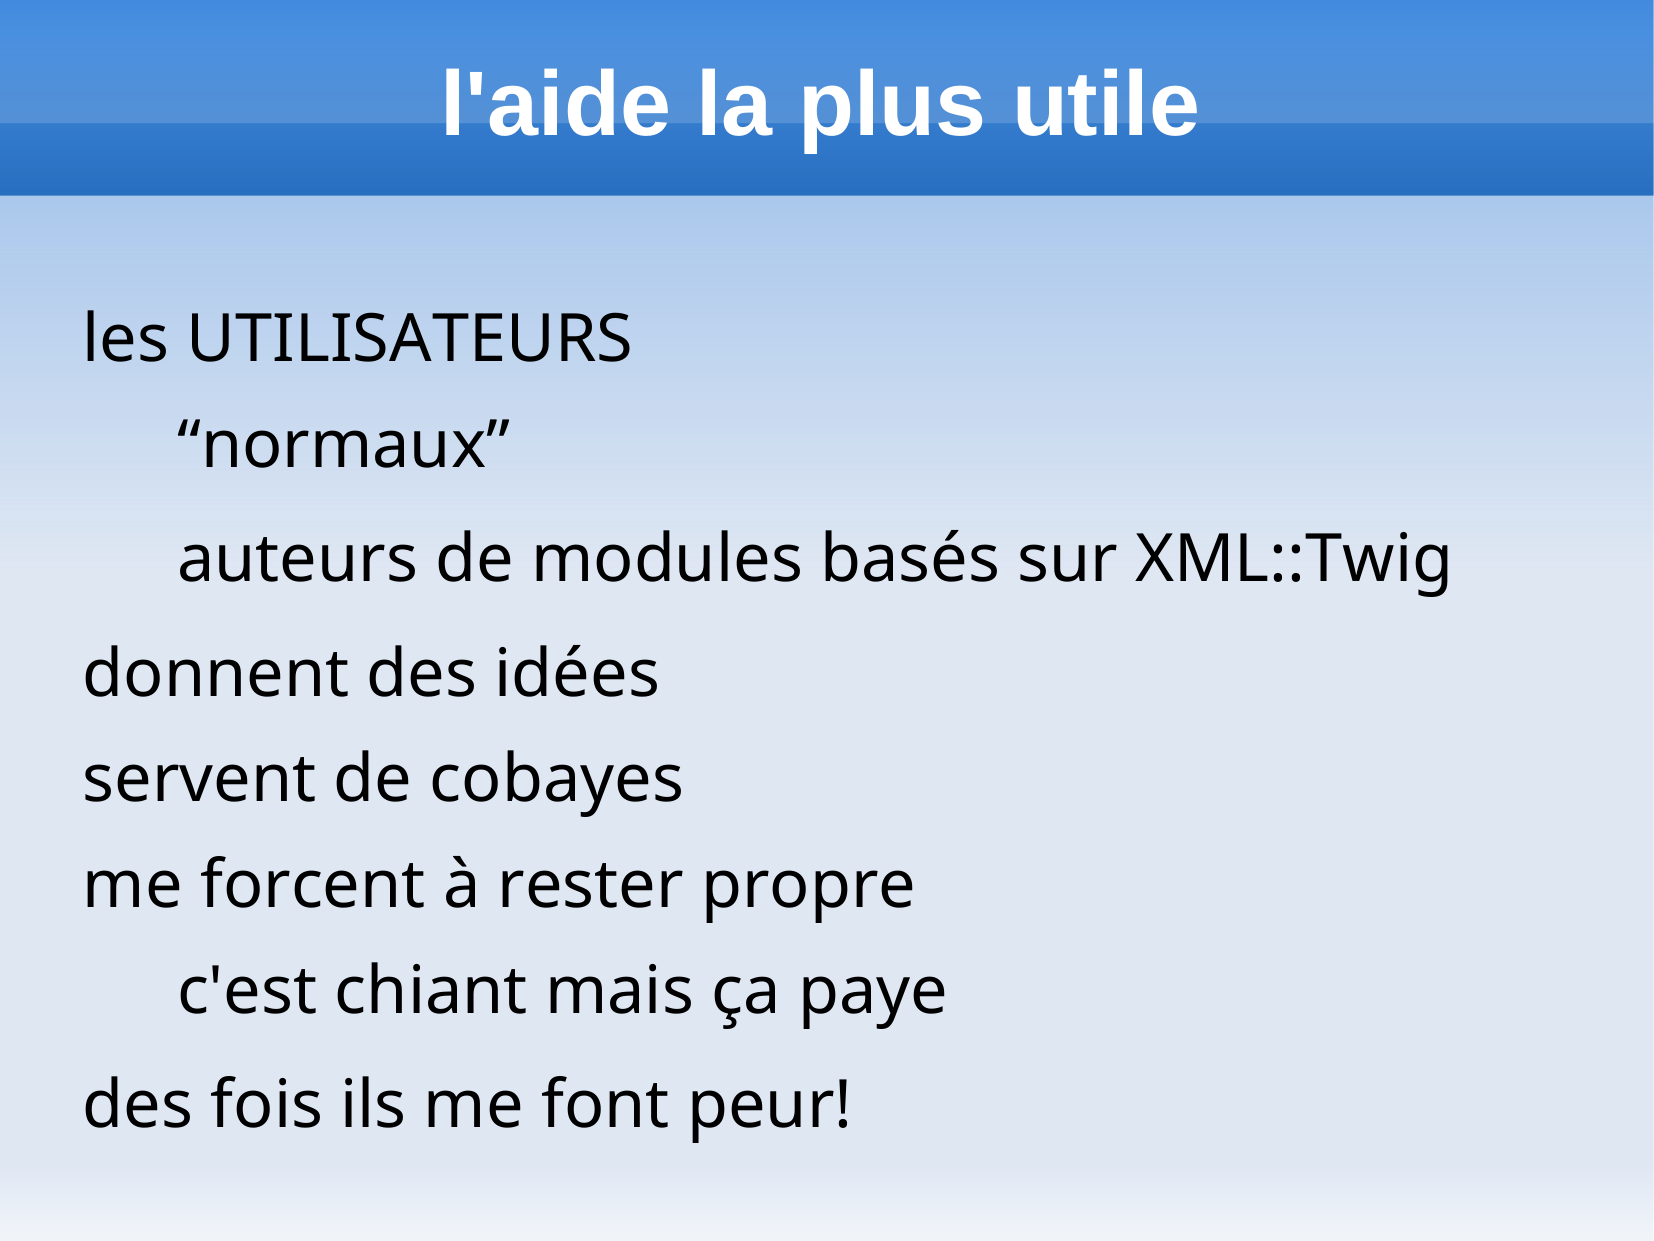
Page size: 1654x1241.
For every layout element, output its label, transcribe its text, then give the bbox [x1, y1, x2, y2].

title l'aide la plus utile [76, 7, 1565, 200]
picture [0, 0, 1654, 1241]
list les UTILISATEURS “normaux” auteurs de modules basés sur XML::Twig donnent des idées servent de cobayes me forcent à rester propre c'est chiant mais ça paye des fois ils me font peur! [82, 290, 1571, 1094]
